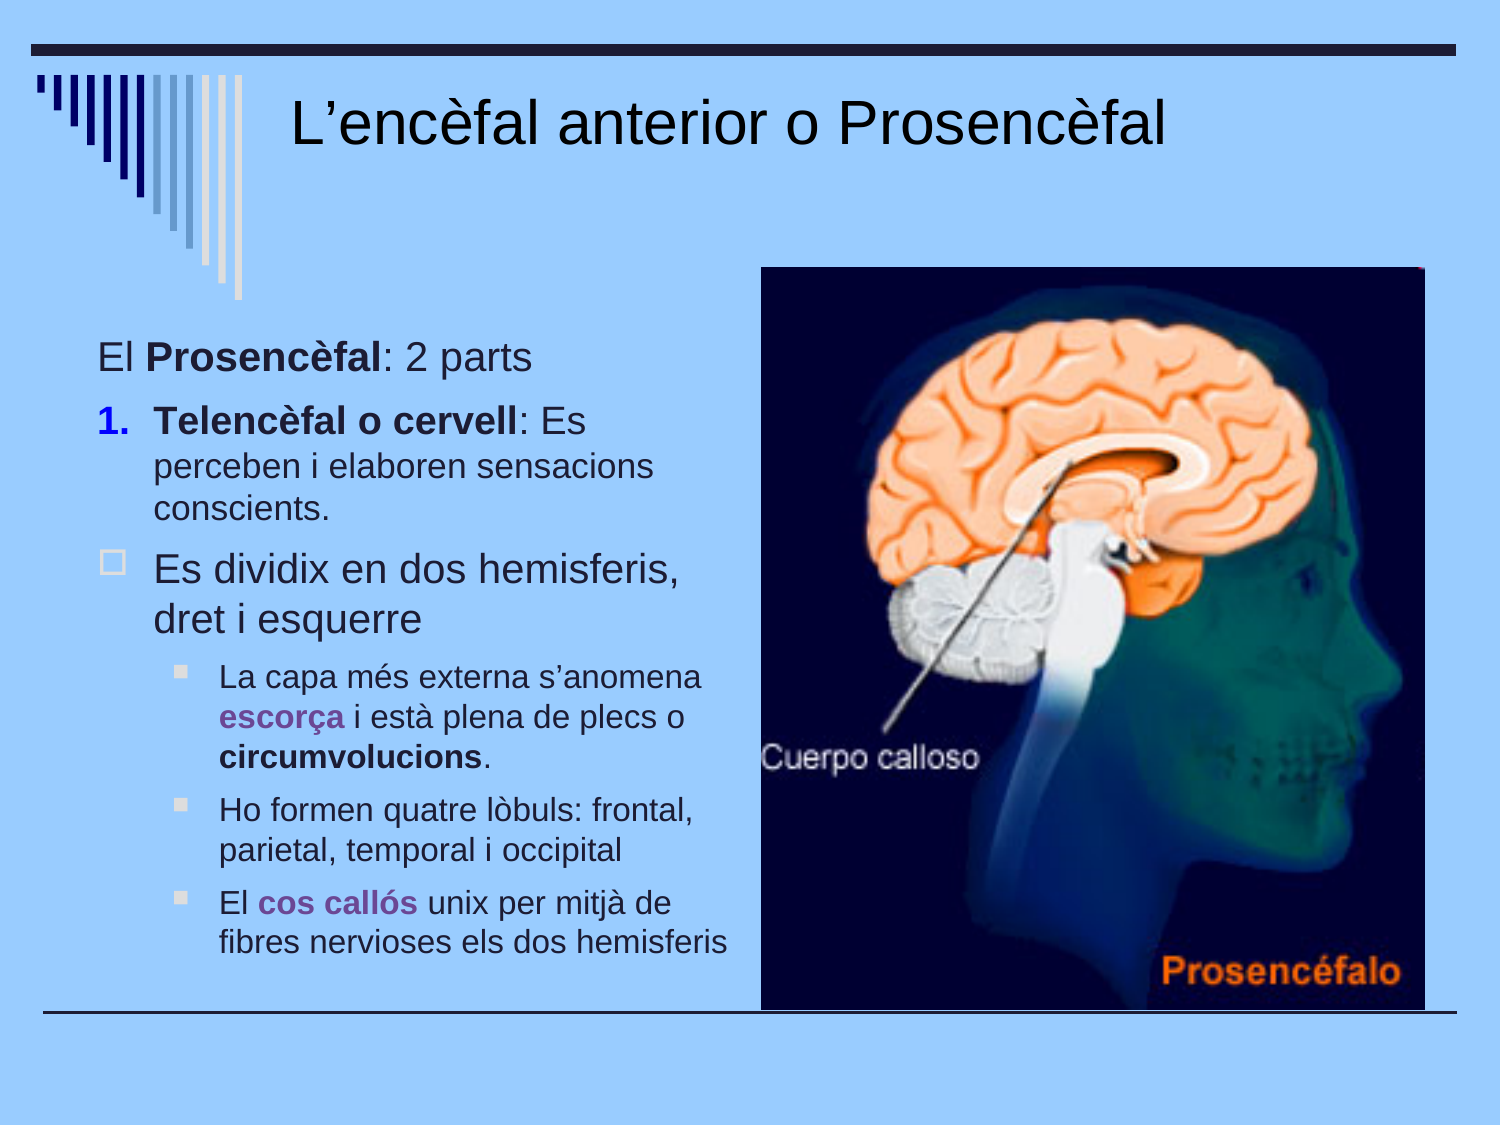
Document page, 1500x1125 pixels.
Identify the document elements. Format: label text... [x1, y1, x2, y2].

text_box [761, 267, 1425, 1010]
list El Prosencèfal: 2 parts Telencèfal o cervell: Es perceben i elaboren sensacions conscients. Es dividix en dos hemisferis, dret i esquerre La capa més externa s’anomena escorça i està plena de plecs o circumvolucions. Ho formen quatre lòbuls: frontal, parietal, temporal i occipital El cos callós unix per mitjà de fibres nervioses els dos hemisferis [82, 328, 745, 1071]
title L’encèfal anterior o Prosencèfal [274, 75, 1425, 288]
